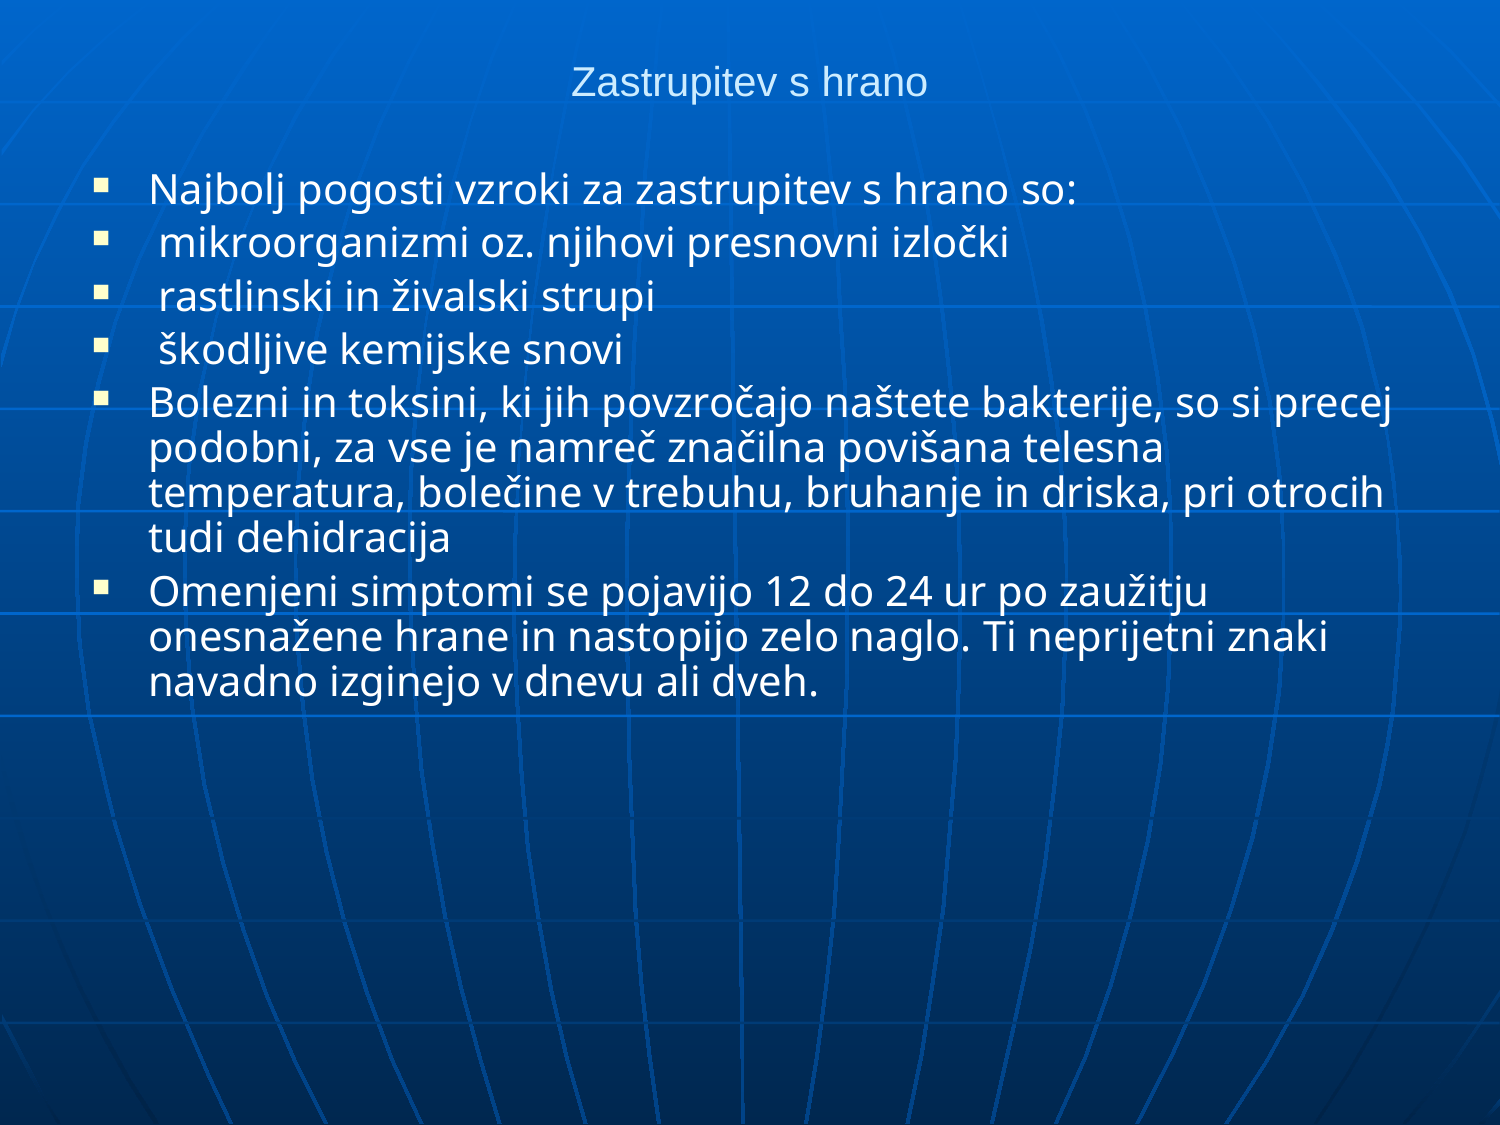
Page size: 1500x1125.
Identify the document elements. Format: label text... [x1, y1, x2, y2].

list Najbolj pogosti vzroki za zastrupitev s hrano so: mikroorganizmi oz. njihovi presnovni izločki rastlinski in živalski strupi škodljive kemijske snovi Bolezni in toksini, ki jih povzročajo naštete bakterije, so si precej podobni, za vse je namreč značilna povišana telesna temperatura, bolečine v trebuhu, bruhanje in driska, pri otrocih tudi dehidracija Omenjeni simptomi se pojavijo 12 do 24 ur po zaužitju onesnažene hrane in nastopijo zelo naglo. Ti neprijetni znaki navadno izginejo v dnevu ali dveh. [76, 160, 1427, 1017]
title Zastrupitev s hrano [75, 45, 1425, 114]
